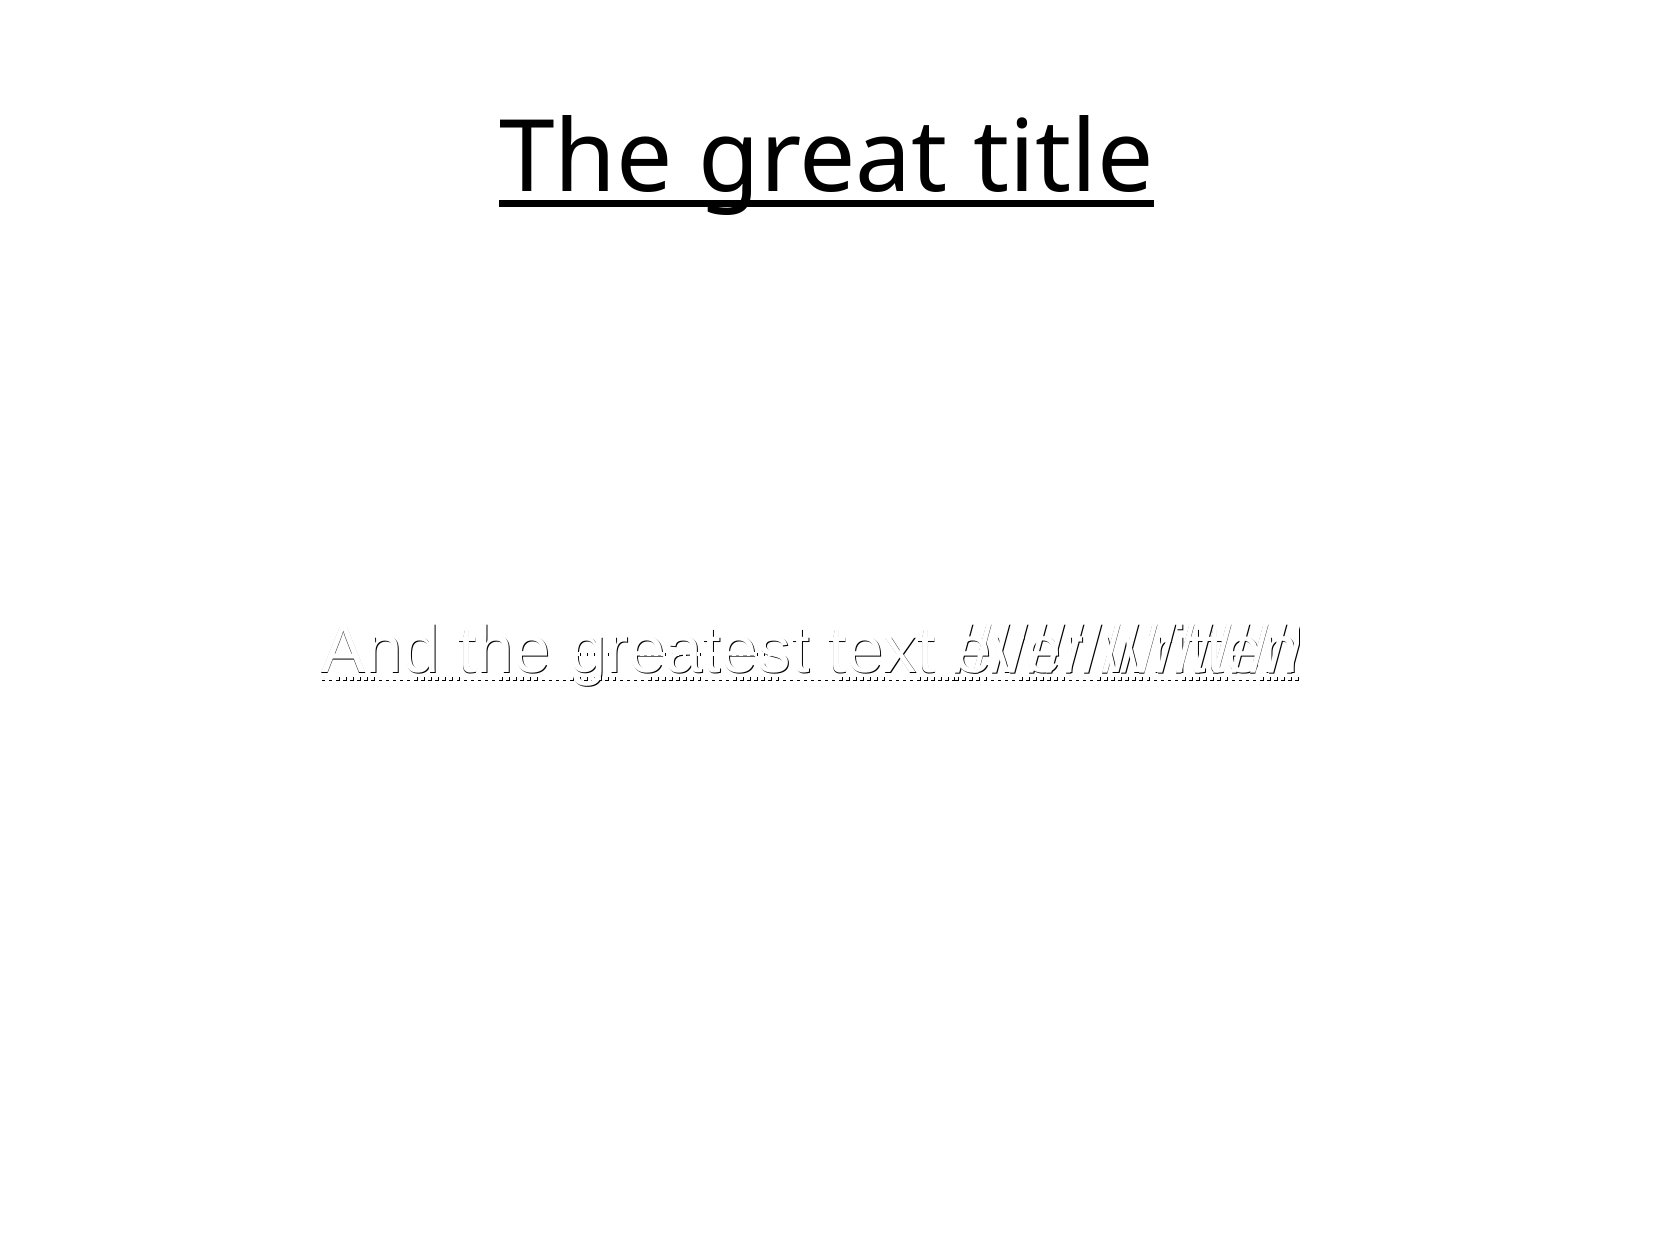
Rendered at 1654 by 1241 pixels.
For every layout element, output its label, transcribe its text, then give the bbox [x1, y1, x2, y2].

subtitle And the greatest text ever written [82, 290, 1538, 1010]
title The great title [82, 49, 1571, 257]
